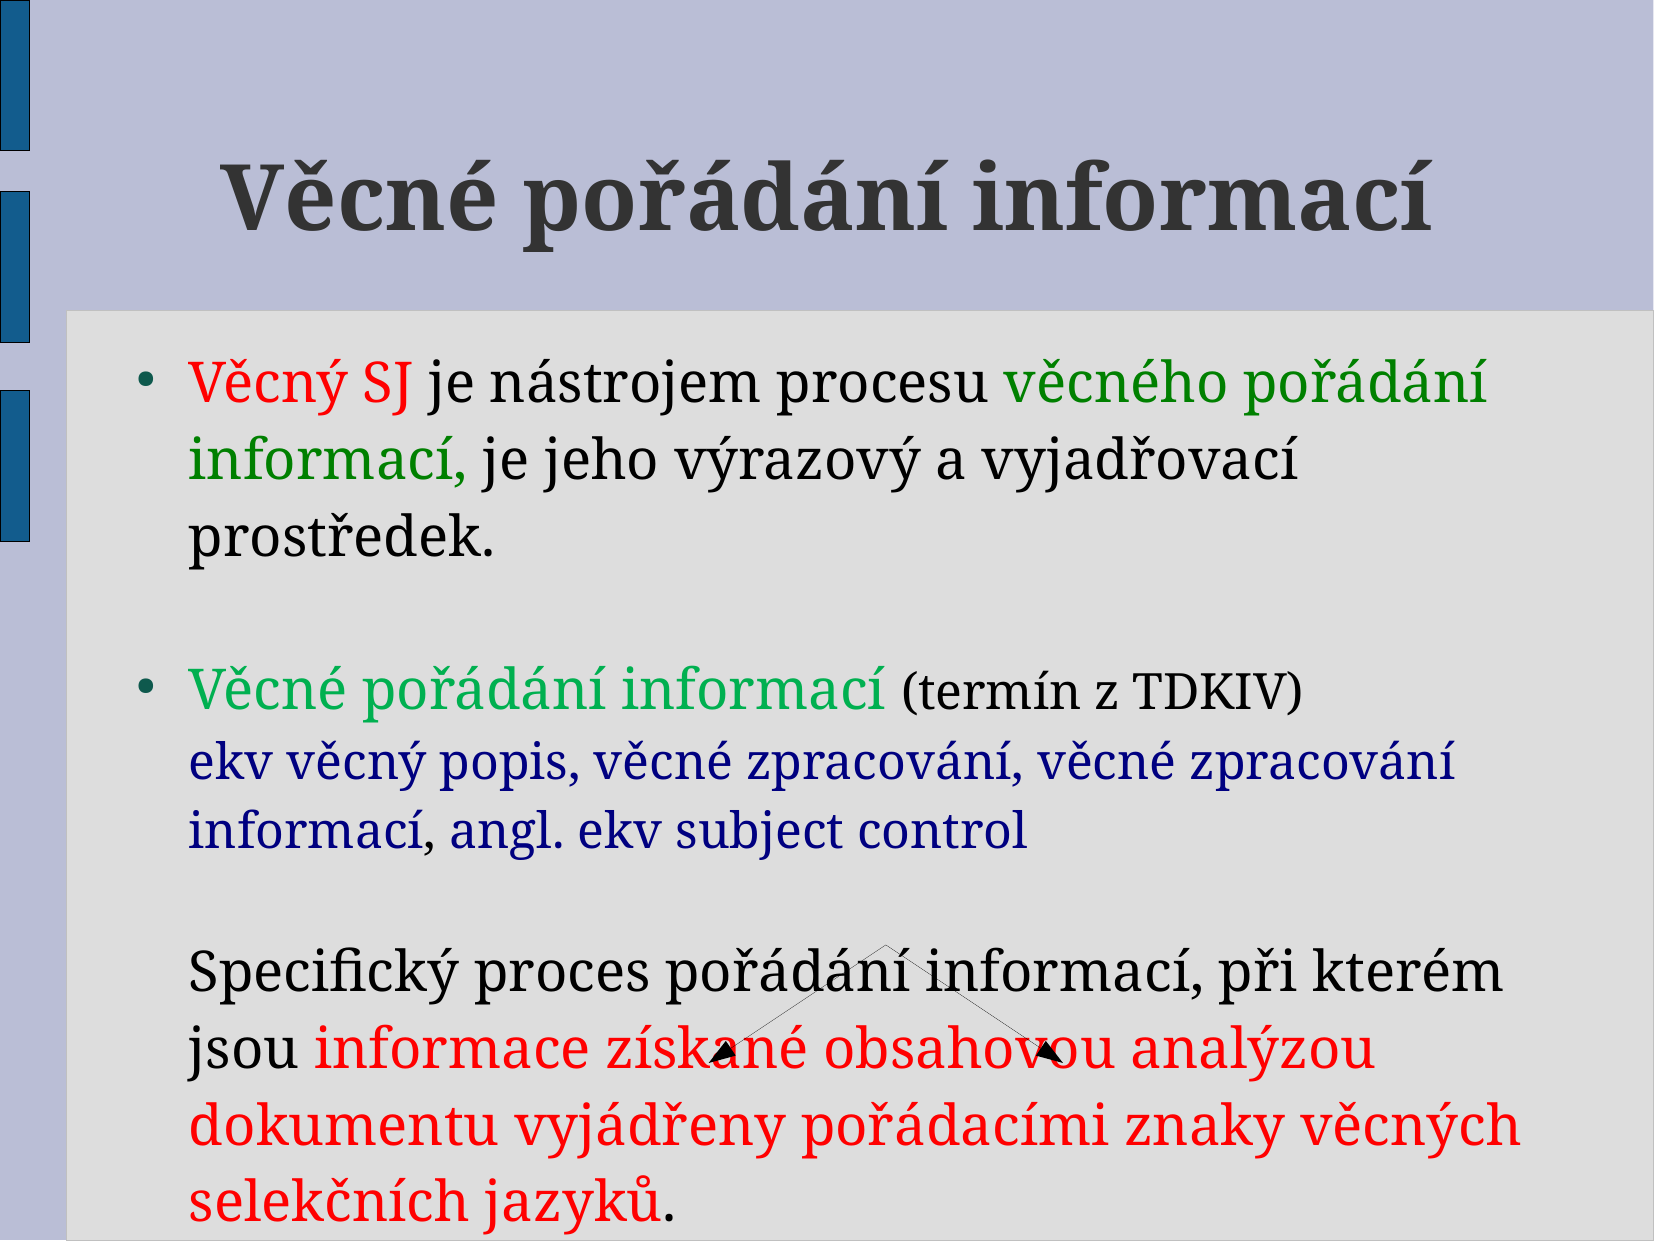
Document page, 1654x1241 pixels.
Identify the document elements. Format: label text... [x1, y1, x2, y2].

list Věcný SJ je nástrojem procesu věcného pořádání informací, je jeho výrazový a vyjadřovací prostředek. Věcné pořádání informací (termín z TDKIV) ekv věcný popis, věcné zpracování, věcné zpracování informací, angl. ekv subject control Specifický proces pořádání informací, při kterém jsou informace získané obsahovou analýzou dokumentu vyjádřeny pořádacími znaky věcných selekčních jazyků. systematické poř. inf. předmětové poř. inf. [118, 265, 1531, 1241]
title Věcné pořádání informací [121, 91, 1534, 299]
